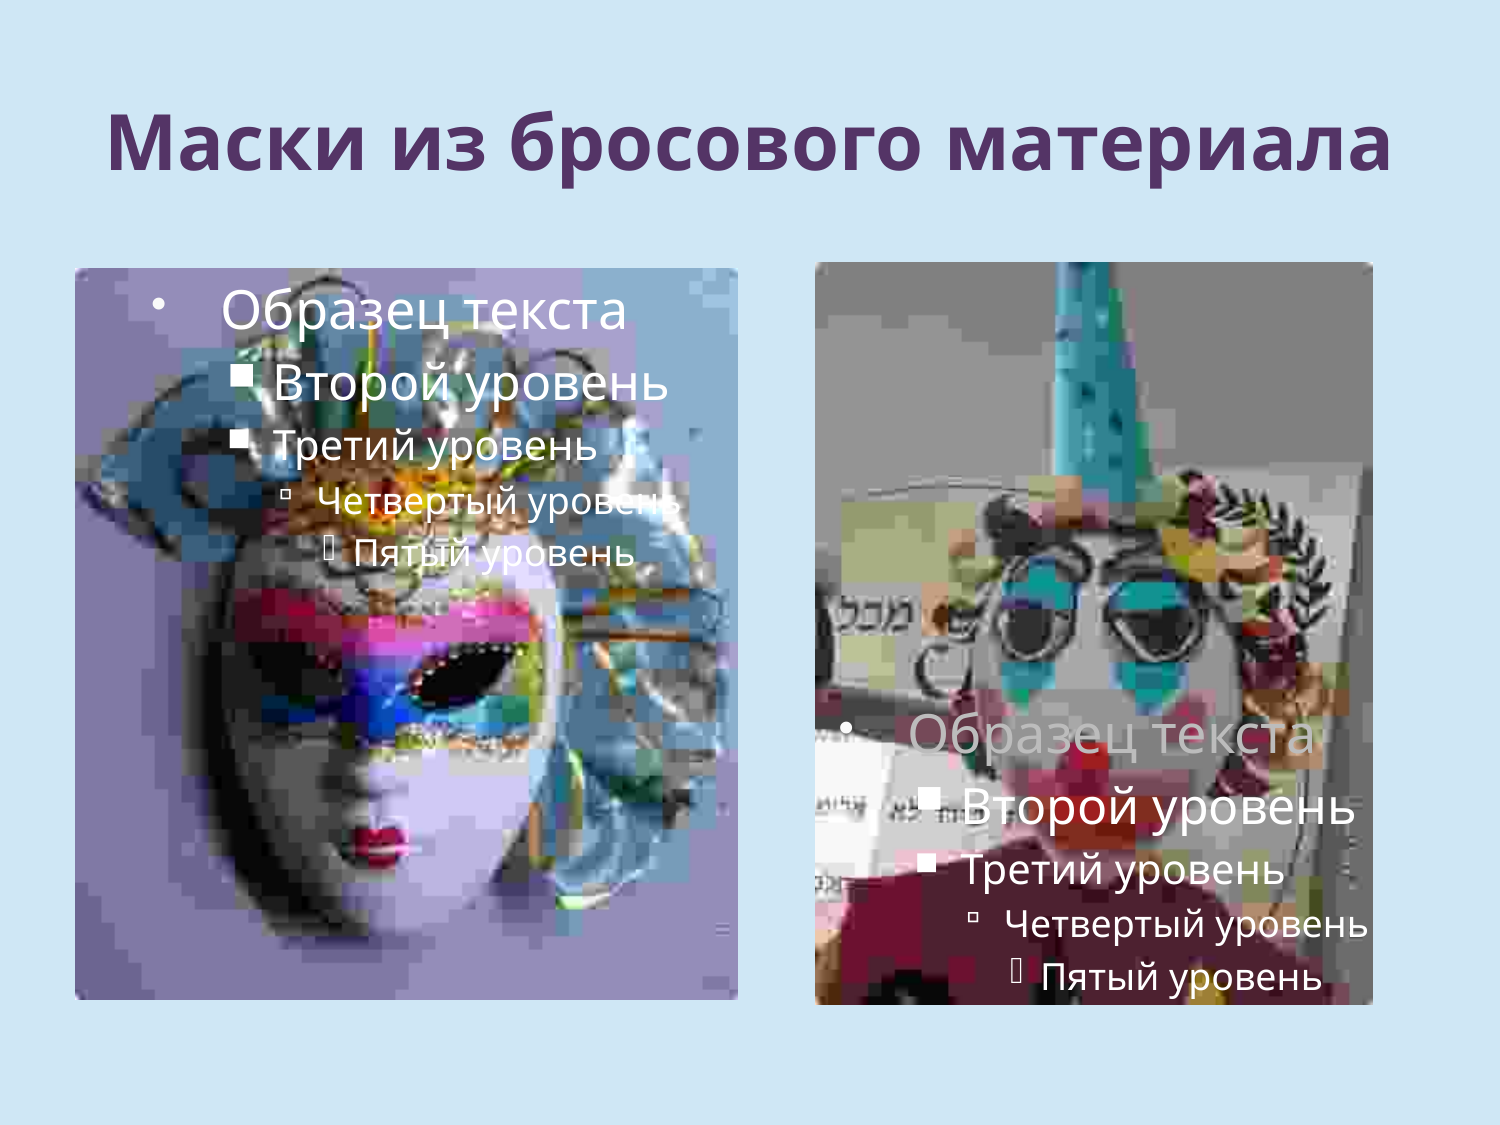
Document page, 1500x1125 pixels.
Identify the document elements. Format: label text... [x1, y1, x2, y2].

picture [815, 262, 1373, 1005]
picture [75, 268, 738, 1000]
title Маски из бросового материала [75, 45, 1425, 233]
